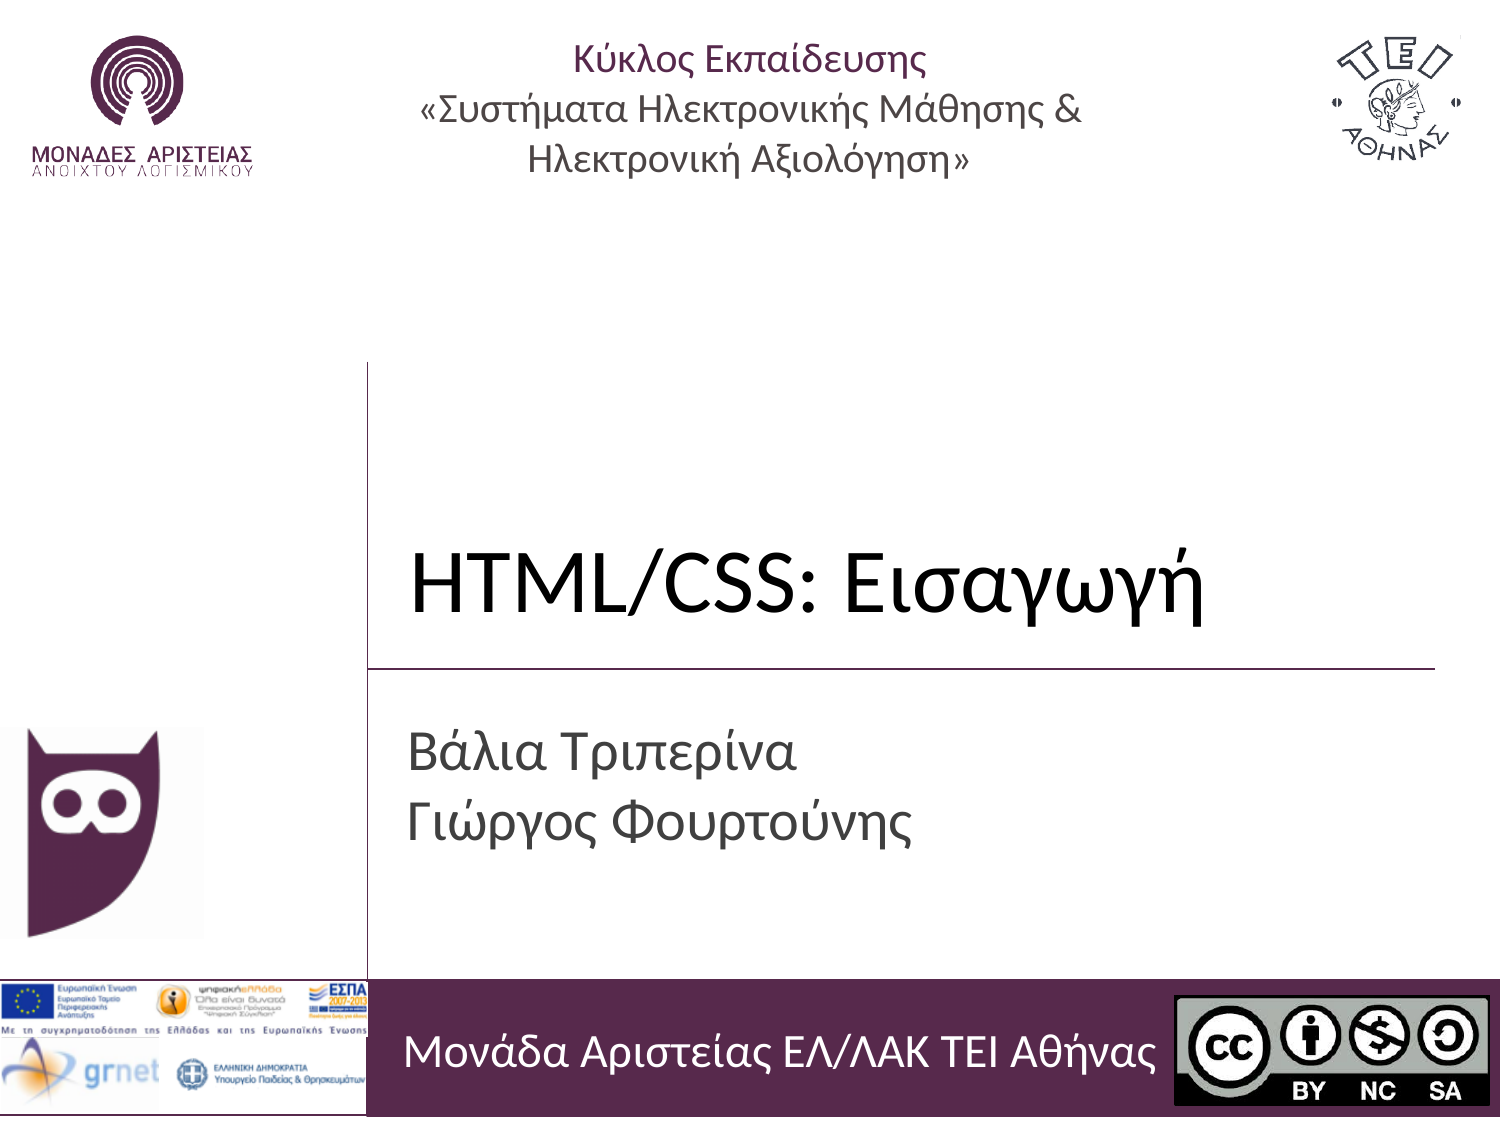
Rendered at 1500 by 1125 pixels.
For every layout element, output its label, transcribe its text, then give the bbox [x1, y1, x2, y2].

picture [31, 36, 253, 177]
subtitle Μονάδα Αριστείας ΕΛ/ΛΑΚ ΤΕΙ Αθήνας [387, 992, 1488, 1105]
title HTML/CSS: Εισαγωγή [394, 338, 1457, 639]
picture [1174, 995, 1490, 1106]
picture [175, 1057, 366, 1092]
text_box Κύκλος Εκπαίδευσης «Συστήματα Ηλεκτρονικής Μάθησης & Ηλεκτρονική Αξιολόγηση» [280, 22, 1220, 190]
picture [0, 727, 204, 939]
picture [1331, 35, 1461, 167]
picture [0, 982, 368, 1113]
text_box Βάλια Τριπερίνα Γιώργος Φουρτούνης [392, 704, 1455, 963]
